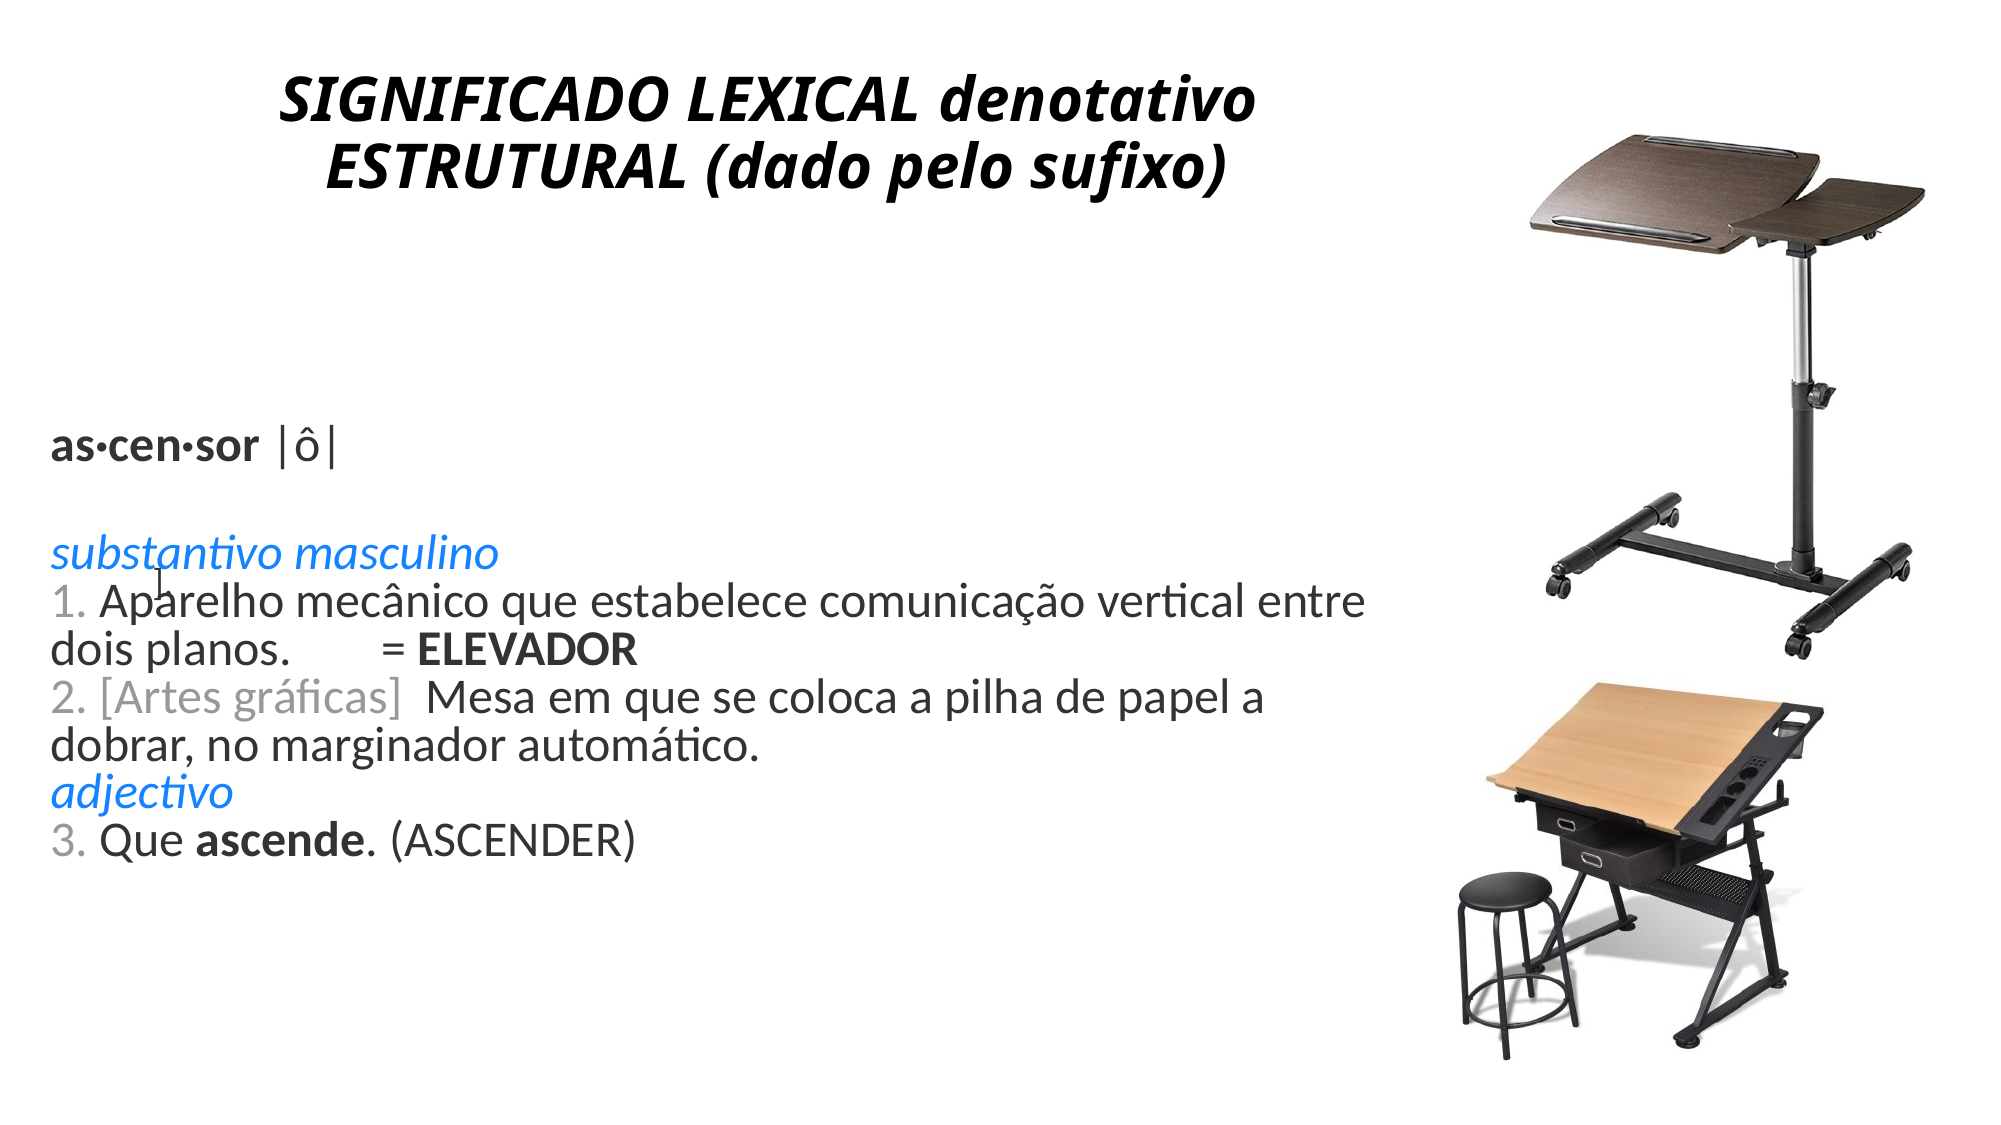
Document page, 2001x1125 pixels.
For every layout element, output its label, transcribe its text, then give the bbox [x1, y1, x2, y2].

list as·cen·sor |ô| substantivo masculino 1. Aparelho mecânico que estabelece comunicação vertical entre dois planos. = ELEVADOR 2. [Artes gráficas] Mesa em que se coloca a pilha de papel a dobrar, no marginador automático. adjectivo 3. Que ascende. (ASCENDER) [35, 415, 1397, 1066]
title SIGNIFICADO LEXICAL denotativo ESTRUTURAL (dado pelo sufixo) [137, 59, 1417, 278]
picture [1525, 132, 1928, 662]
picture [1416, 677, 1863, 1066]
text_box ]. [137, 551, 189, 611]
